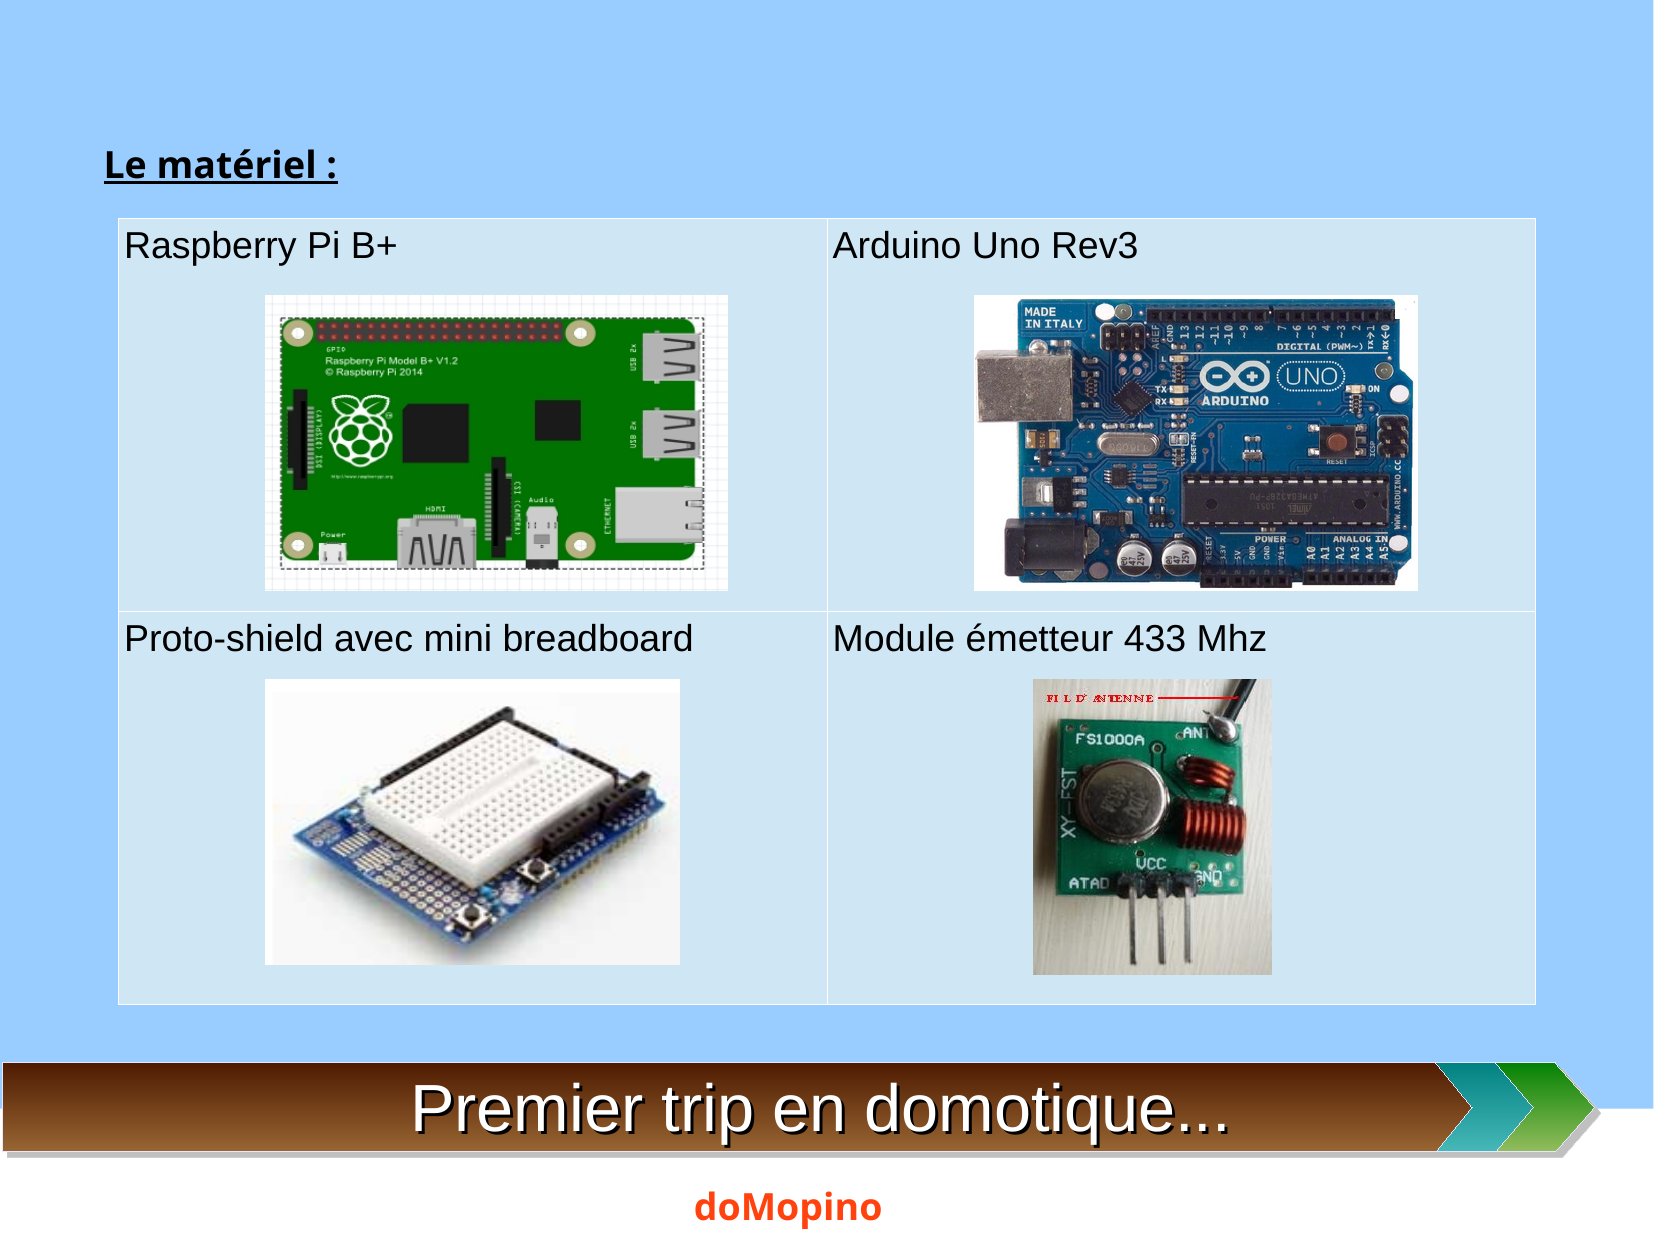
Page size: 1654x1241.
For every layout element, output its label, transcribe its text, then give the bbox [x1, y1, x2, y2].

picture [265, 679, 680, 965]
picture [265, 295, 728, 591]
title Premier trip en domotique... [76, 1062, 1565, 1154]
table_header Arduino Uno Rev3 [828, 219, 1535, 611]
picture [974, 295, 1418, 591]
table_header Raspberry Pi B+ [119, 219, 827, 611]
picture [1033, 679, 1272, 975]
table_cell Module émetteur 433 Mhz [828, 612, 1535, 1004]
text_box doMopino [679, 1173, 922, 1241]
table_cell Proto-shield avec mini breadboard [119, 612, 827, 1004]
text_box Le matériel : [88, 130, 355, 237]
